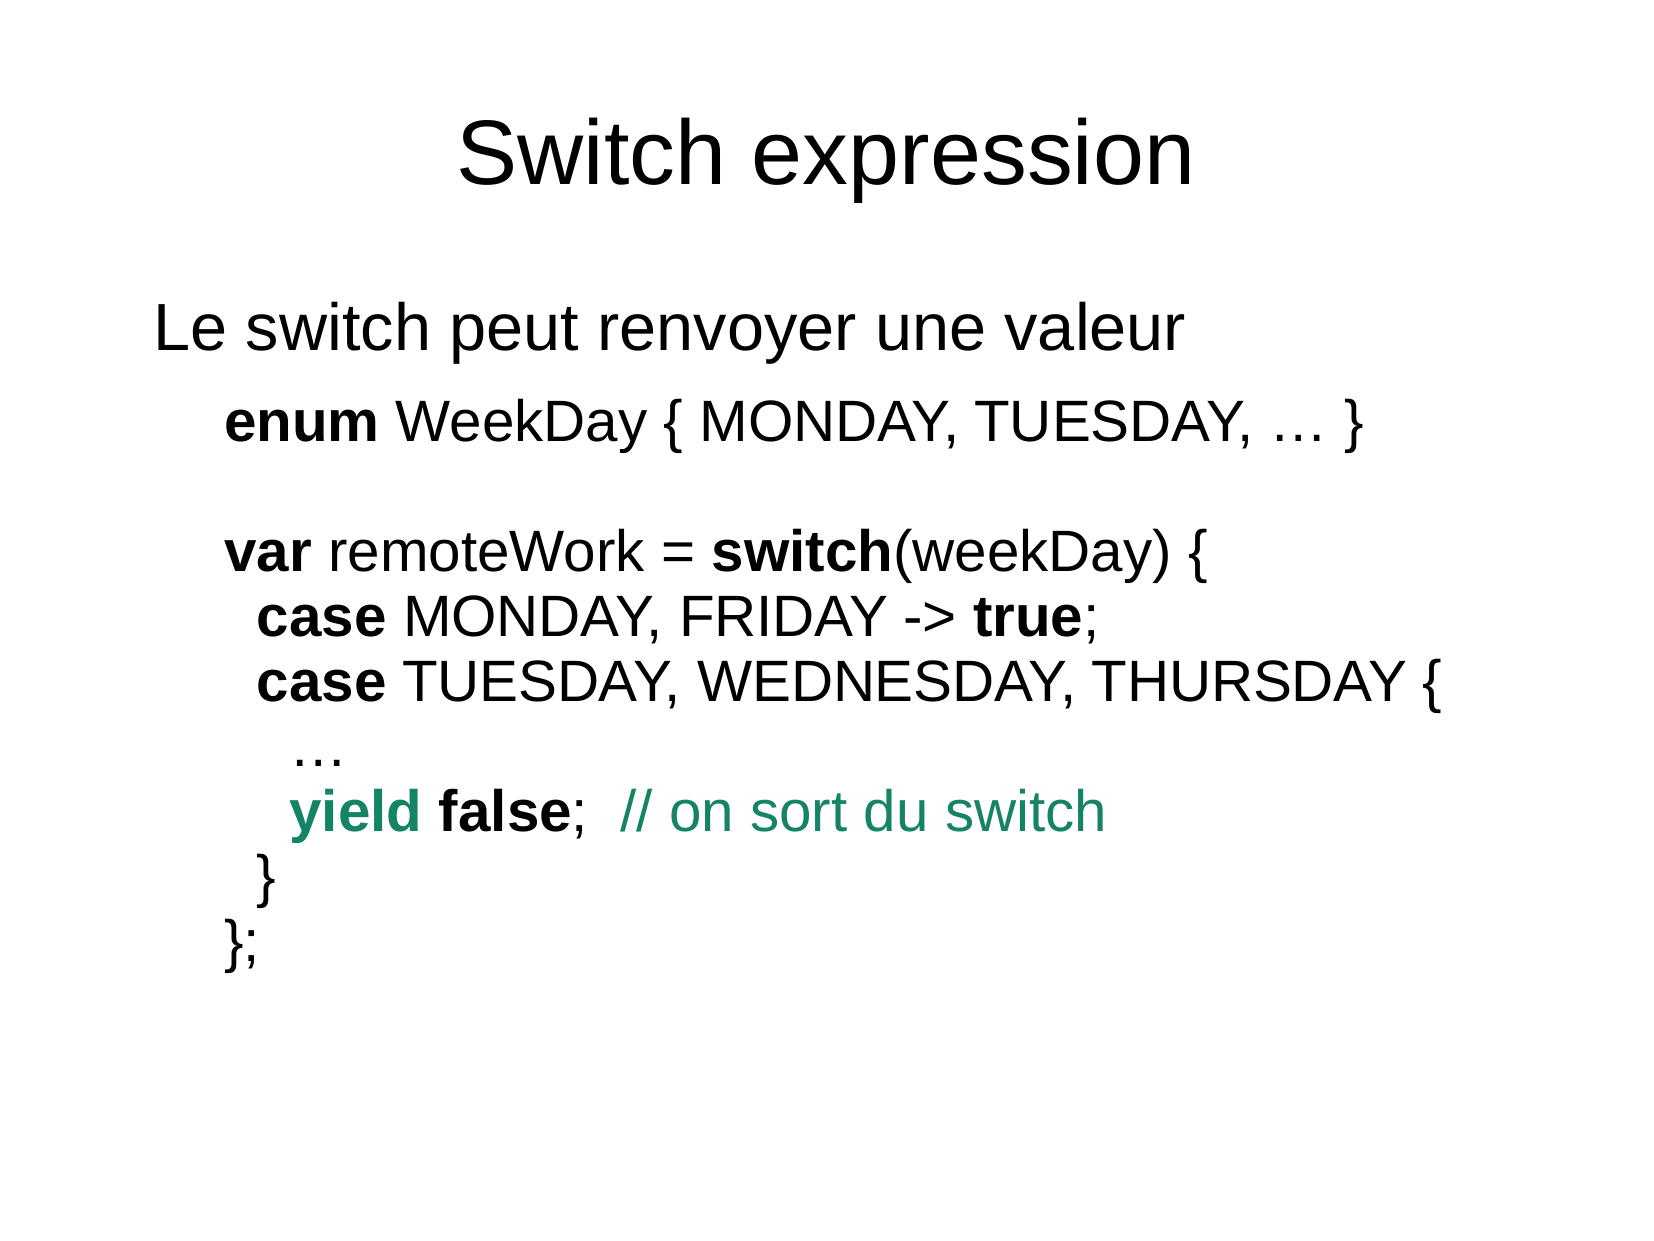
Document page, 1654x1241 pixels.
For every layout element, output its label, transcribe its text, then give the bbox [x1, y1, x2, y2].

title Switch expression [82, 49, 1571, 257]
list Le switch peut renvoyer une valeur enum WeekDay { MONDAY, TUESDAY, … } var remoteWork = switch(weekDay) { case MONDAY, FRIDAY -> true; case TUESDAY, WEDNESDAY, THURSDAY { … yield false; // on sort du switch } }; [82, 290, 1571, 1010]
